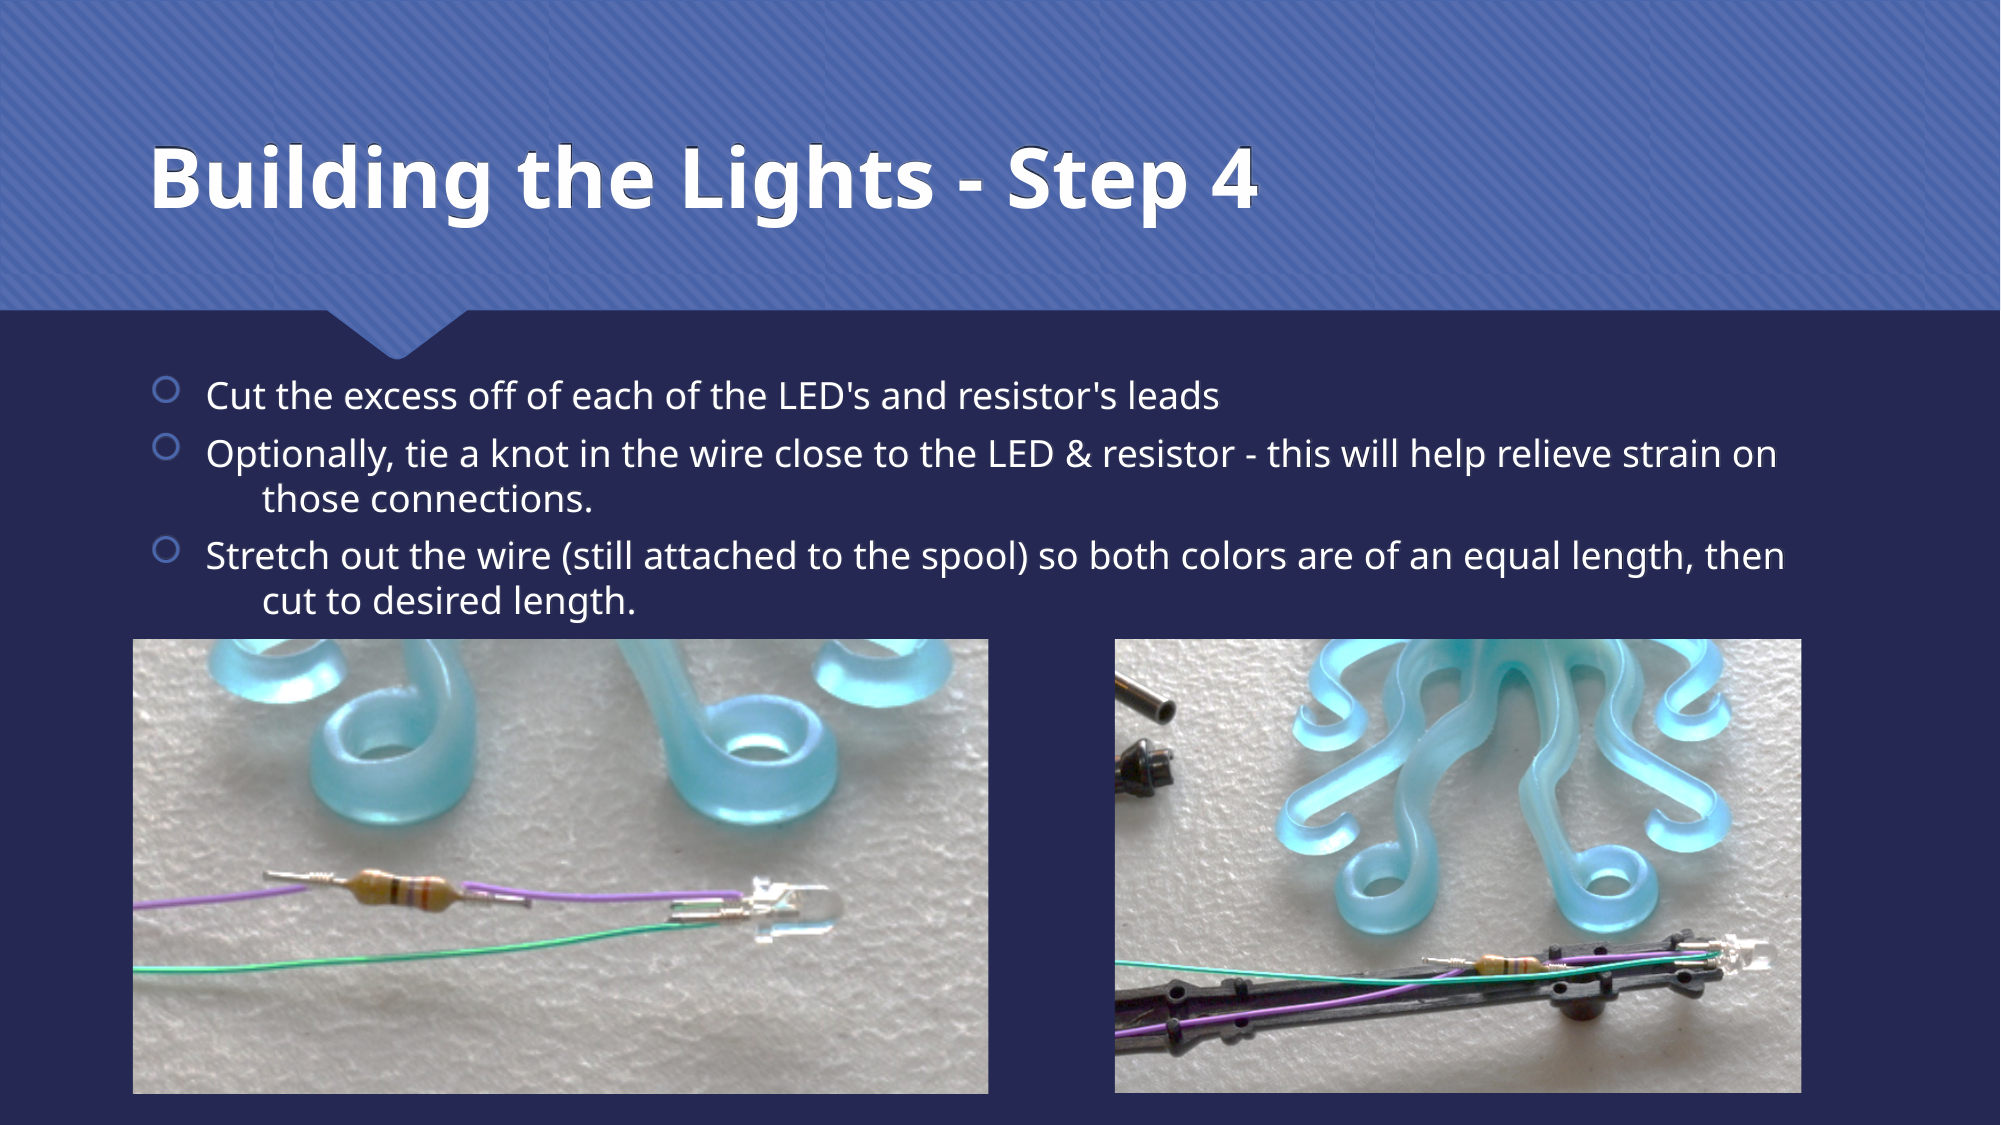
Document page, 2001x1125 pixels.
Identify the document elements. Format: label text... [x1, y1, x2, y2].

list Cut the excess off of each of the LED's and resistor's leads Optionally, tie a knot in the wire close to the LED & resistor - this will help relieve strain on those connections. Stretch out the wire (still attached to the spool) so both colors are of an equal length, then cut to desired length. [134, 364, 1866, 962]
picture [132, 639, 989, 1094]
title Building the Lights - Step 4 [132, 73, 1868, 233]
picture [1114, 639, 1802, 1093]
